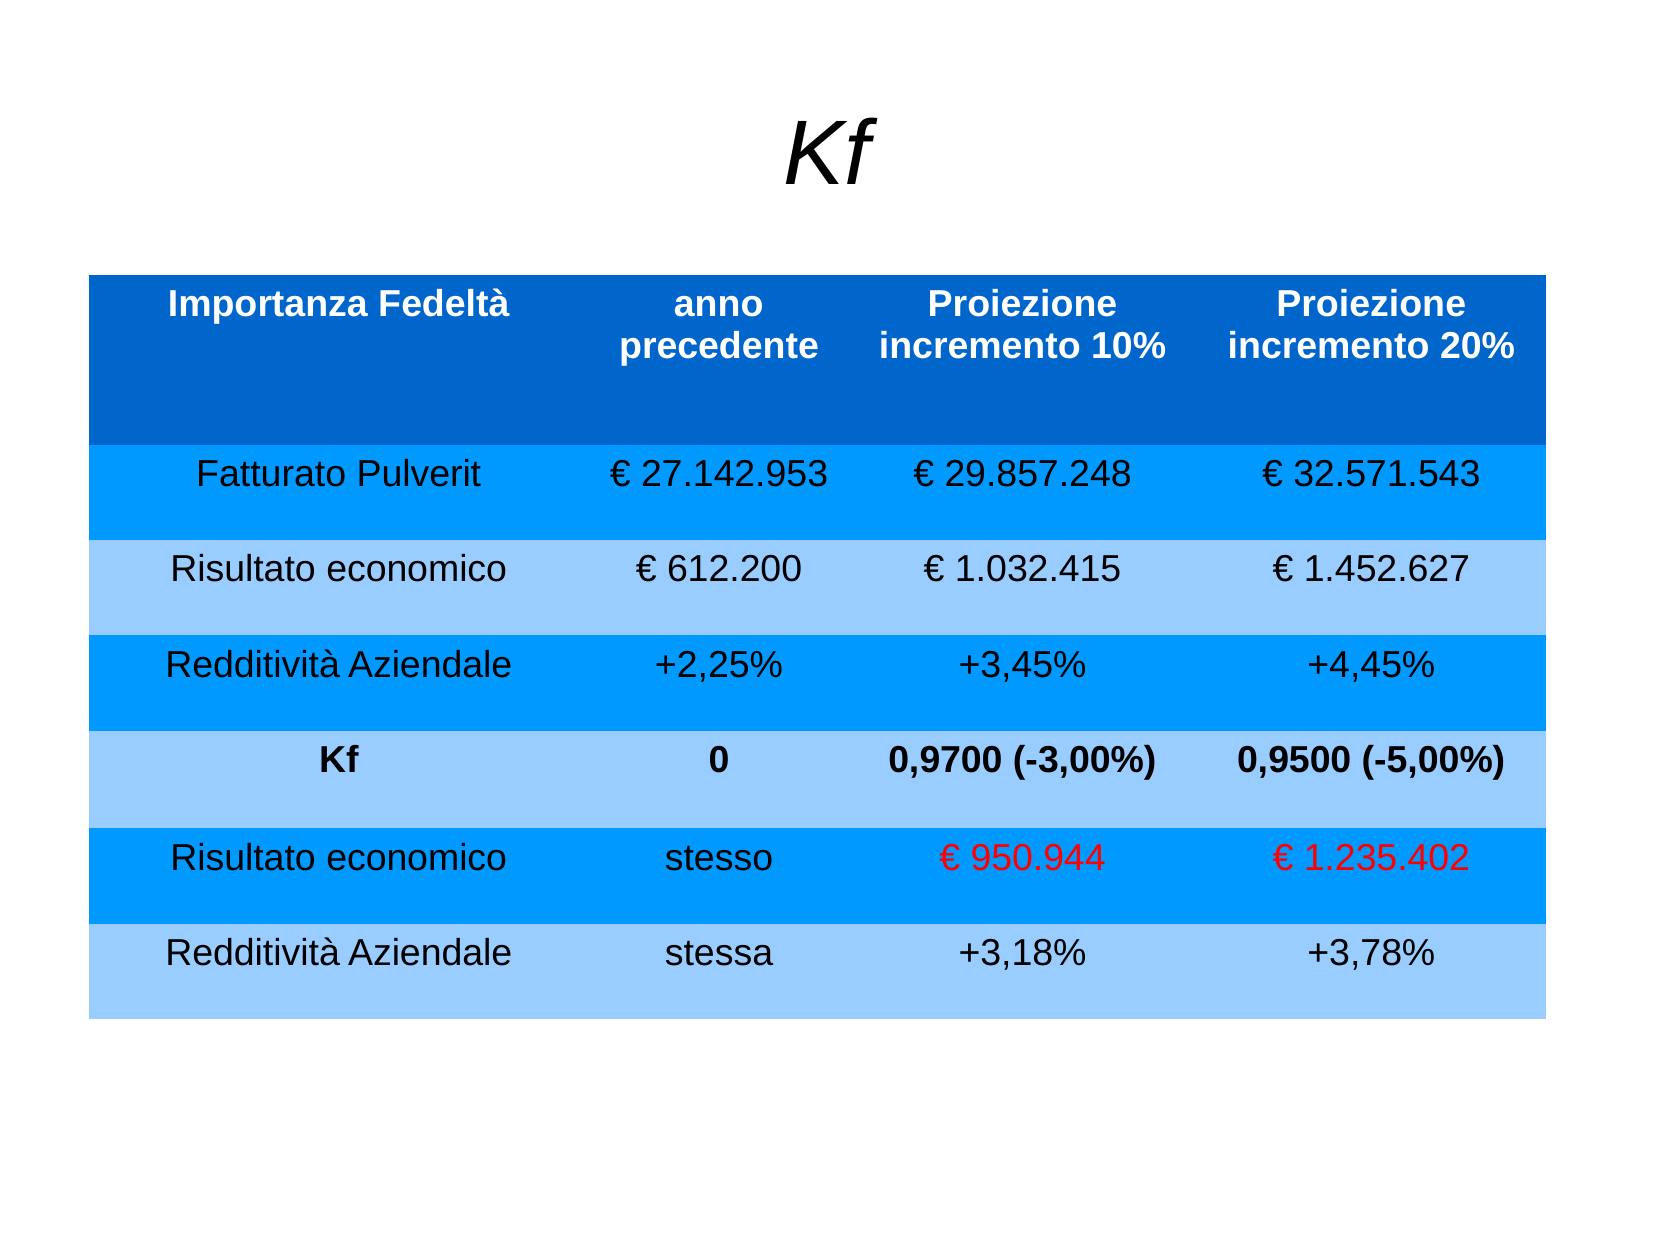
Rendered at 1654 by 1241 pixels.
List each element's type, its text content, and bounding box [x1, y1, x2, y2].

table_cell Redditività Aziendale [89, 924, 589, 1019]
table_cell € 1.452.627 [1196, 540, 1546, 635]
table_cell Risultato economico [89, 540, 589, 635]
table_header Importanza Fedeltà [89, 275, 589, 445]
table_cell +4,45% [1196, 635, 1546, 731]
table_cell € 1.235.402 [1196, 828, 1546, 924]
table_cell stesso [589, 828, 849, 924]
table_cell € 950.944 [849, 828, 1196, 924]
table_header Proiezione incremento 20% [1196, 275, 1546, 445]
table_cell 0 [589, 731, 849, 828]
table_cell € 29.857.248 [849, 445, 1196, 540]
table_cell stessa [589, 924, 849, 1019]
table_cell +2,25% [589, 635, 849, 731]
table_cell Risultato economico [89, 828, 589, 924]
table_cell +3,45% [849, 635, 1196, 731]
table_cell € 612.200 [589, 540, 849, 635]
table_cell +3,18% [849, 924, 1196, 1019]
table_header anno precedente [589, 275, 849, 445]
table_cell Kf [89, 731, 589, 828]
table_cell € 1.032.415 [849, 540, 1196, 635]
table_cell +3,78% [1196, 924, 1546, 1019]
title Kf [82, 56, 1571, 250]
table_cell € 32.571.543 [1196, 445, 1546, 540]
table_header Proiezione incremento 10% [849, 275, 1196, 445]
table_cell Fatturato Pulverit [89, 445, 589, 540]
table_cell € 27.142.953 [589, 445, 849, 540]
table_cell 0,9500 (-5,00%) [1196, 731, 1546, 828]
table_cell Redditività Aziendale [89, 635, 589, 731]
table_cell 0,9700 (-3,00%) [849, 731, 1196, 828]
